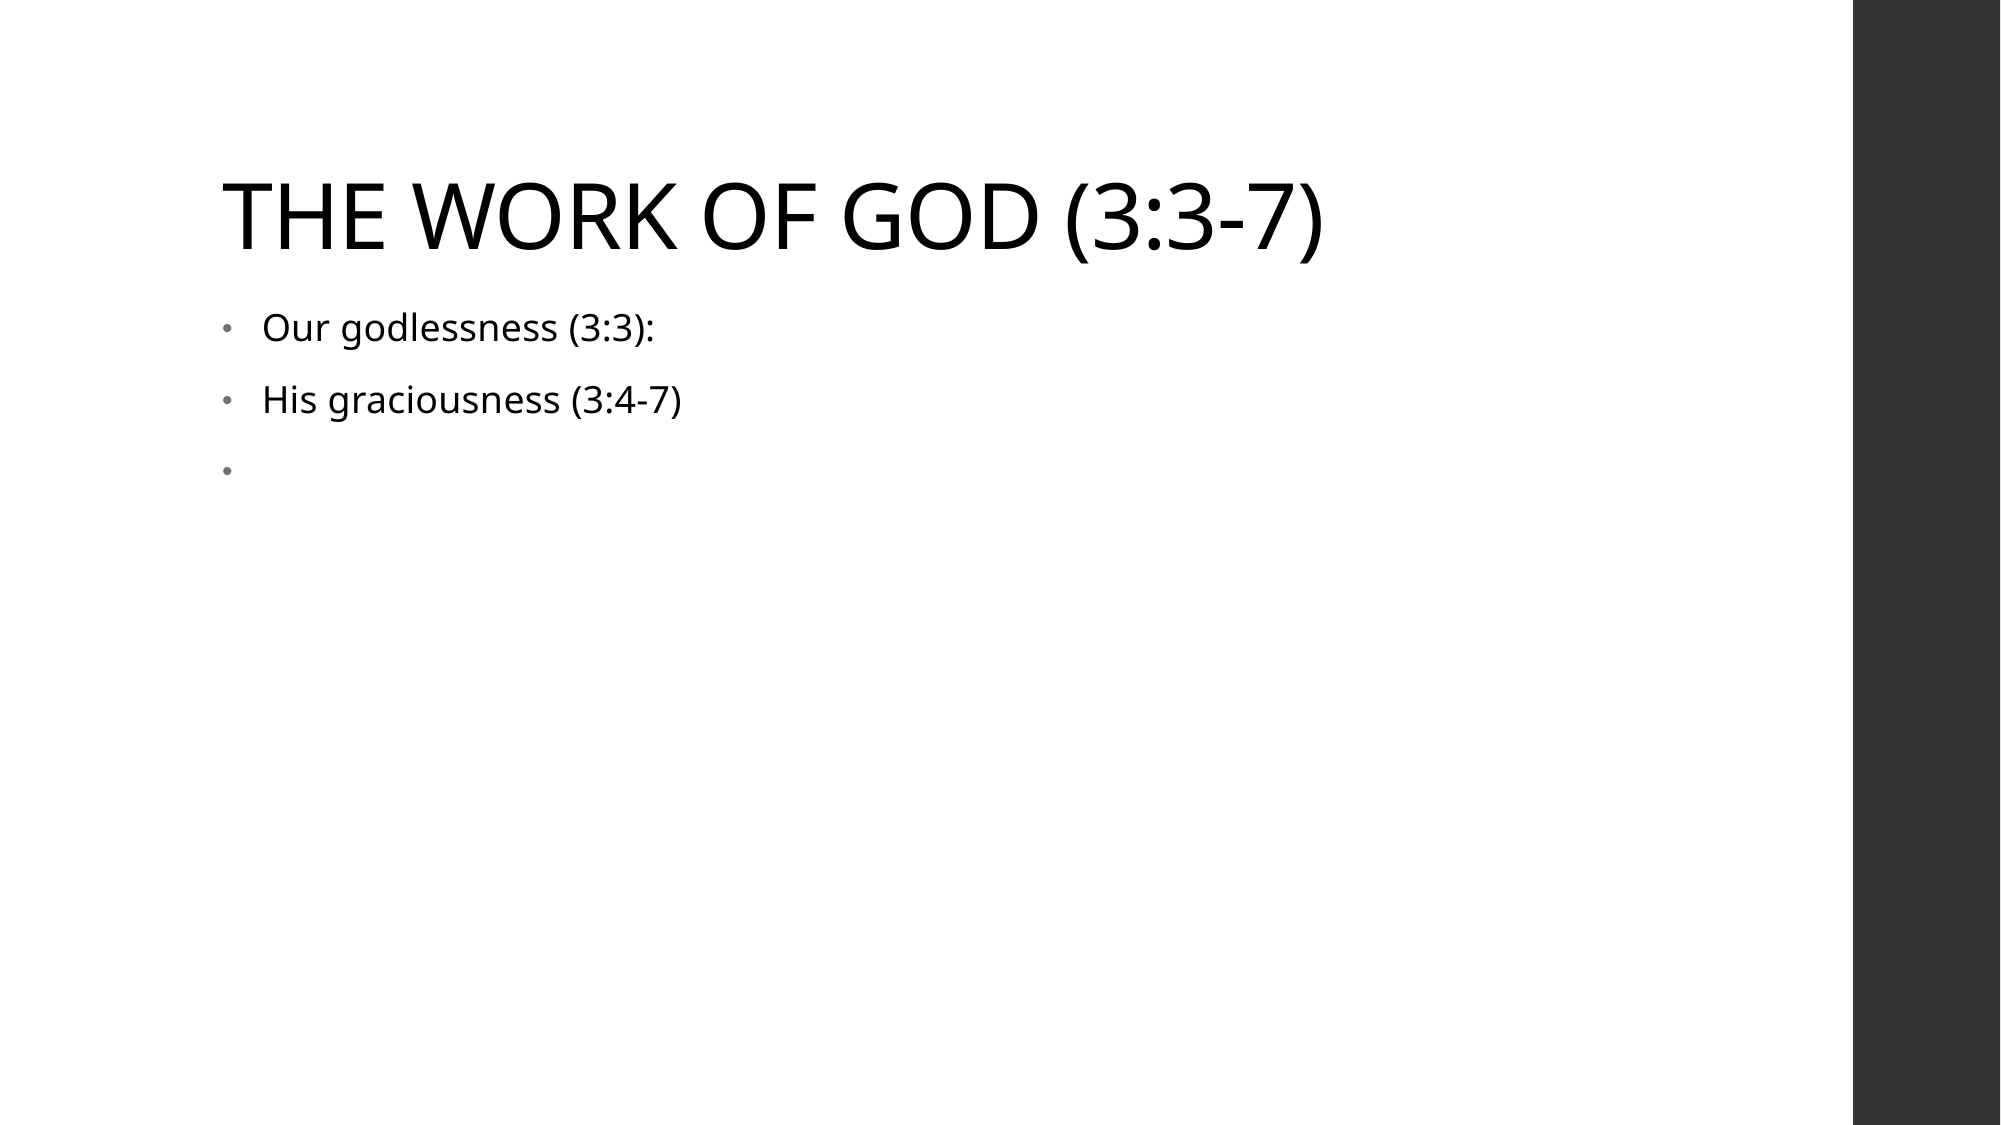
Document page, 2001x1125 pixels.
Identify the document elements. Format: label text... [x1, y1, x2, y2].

list Our godlessness (3:3): His graciousness (3:4-7) [206, 299, 1617, 1014]
title THE WORK OF GOD (3:3-7) [206, 60, 1797, 278]
